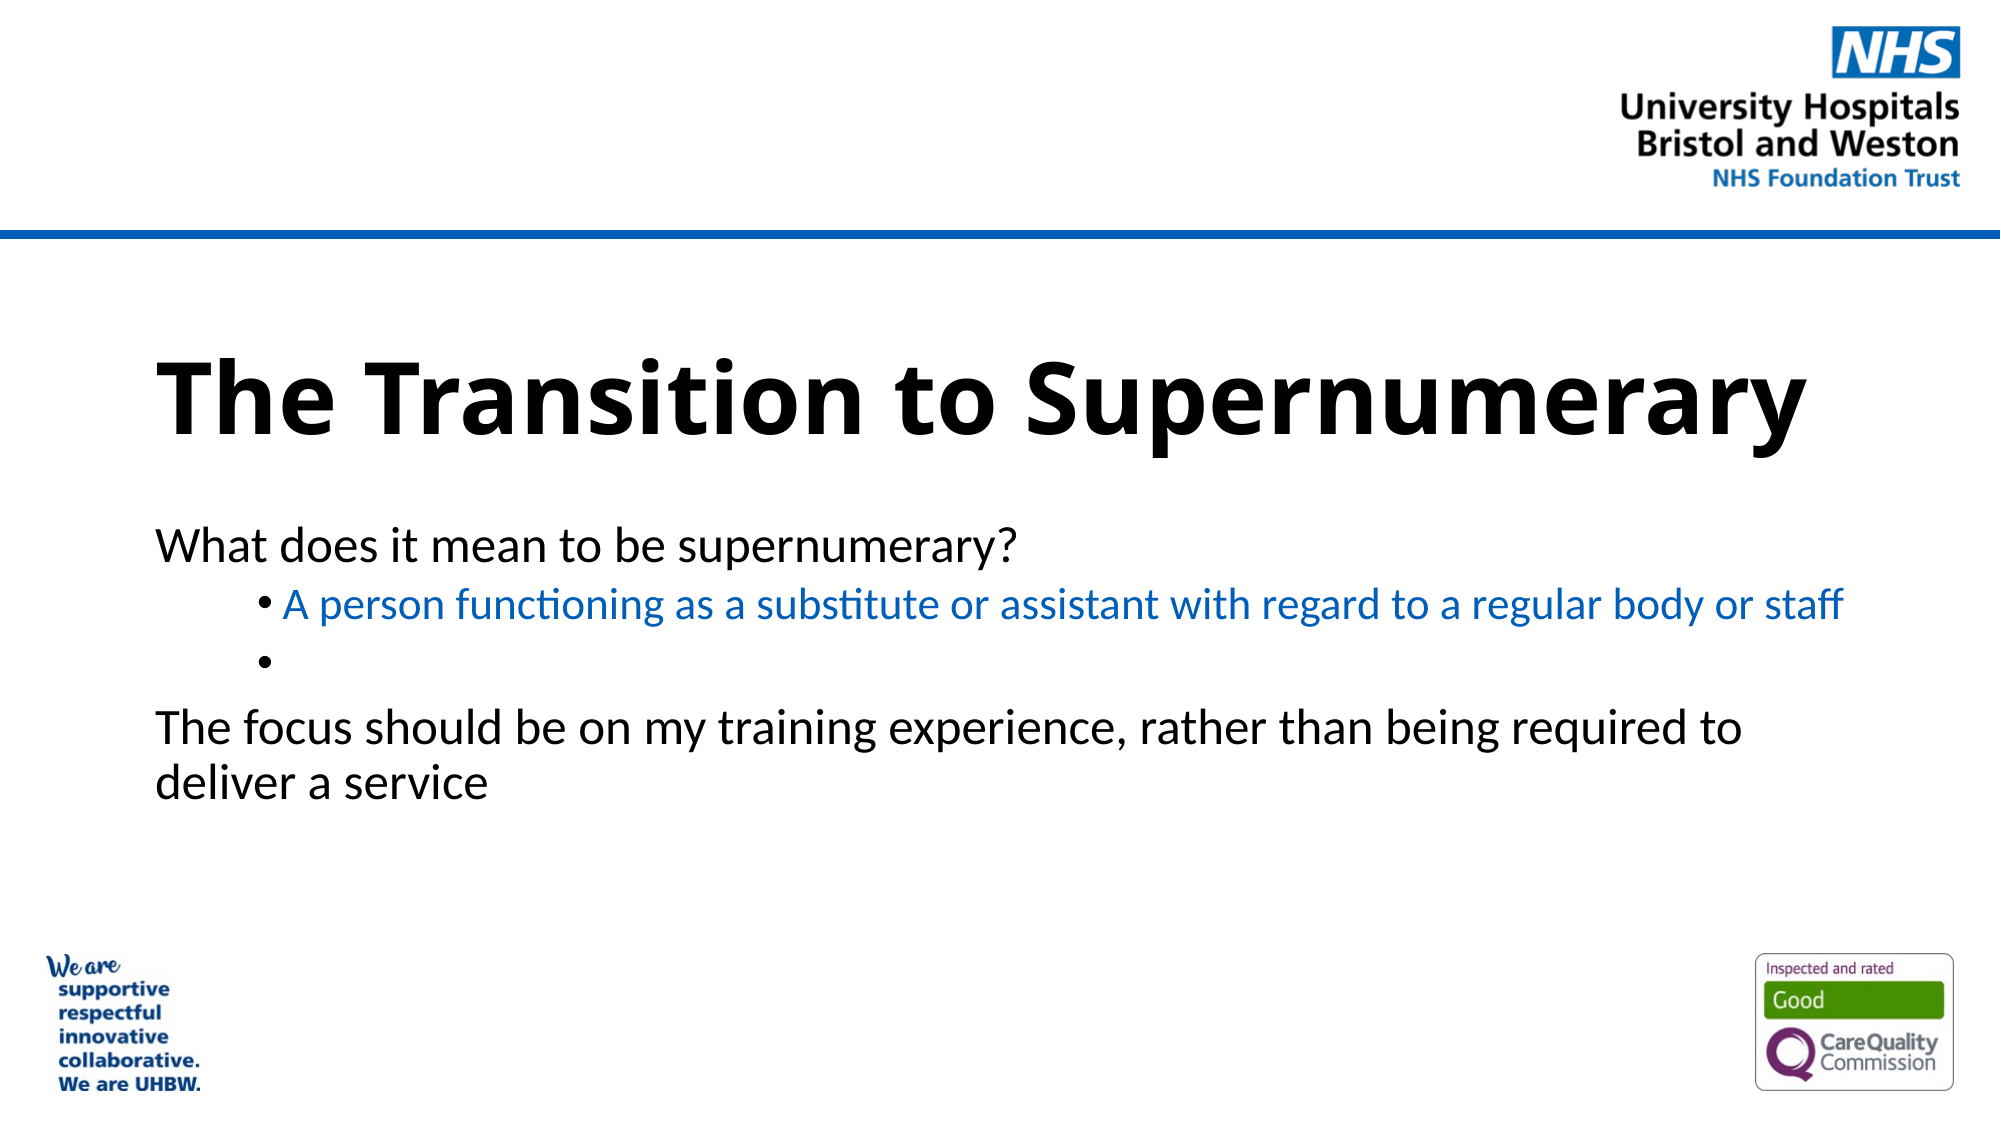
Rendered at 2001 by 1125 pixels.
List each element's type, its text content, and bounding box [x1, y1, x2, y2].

list What does it mean to be supernumerary? A person functioning as a substitute or assistant with regard to a regular body or staff The focus should be on my training experience, rather than being required to deliver a service [140, 305, 1866, 954]
title The Transition to Supernumerary [80, 16, 1806, 234]
